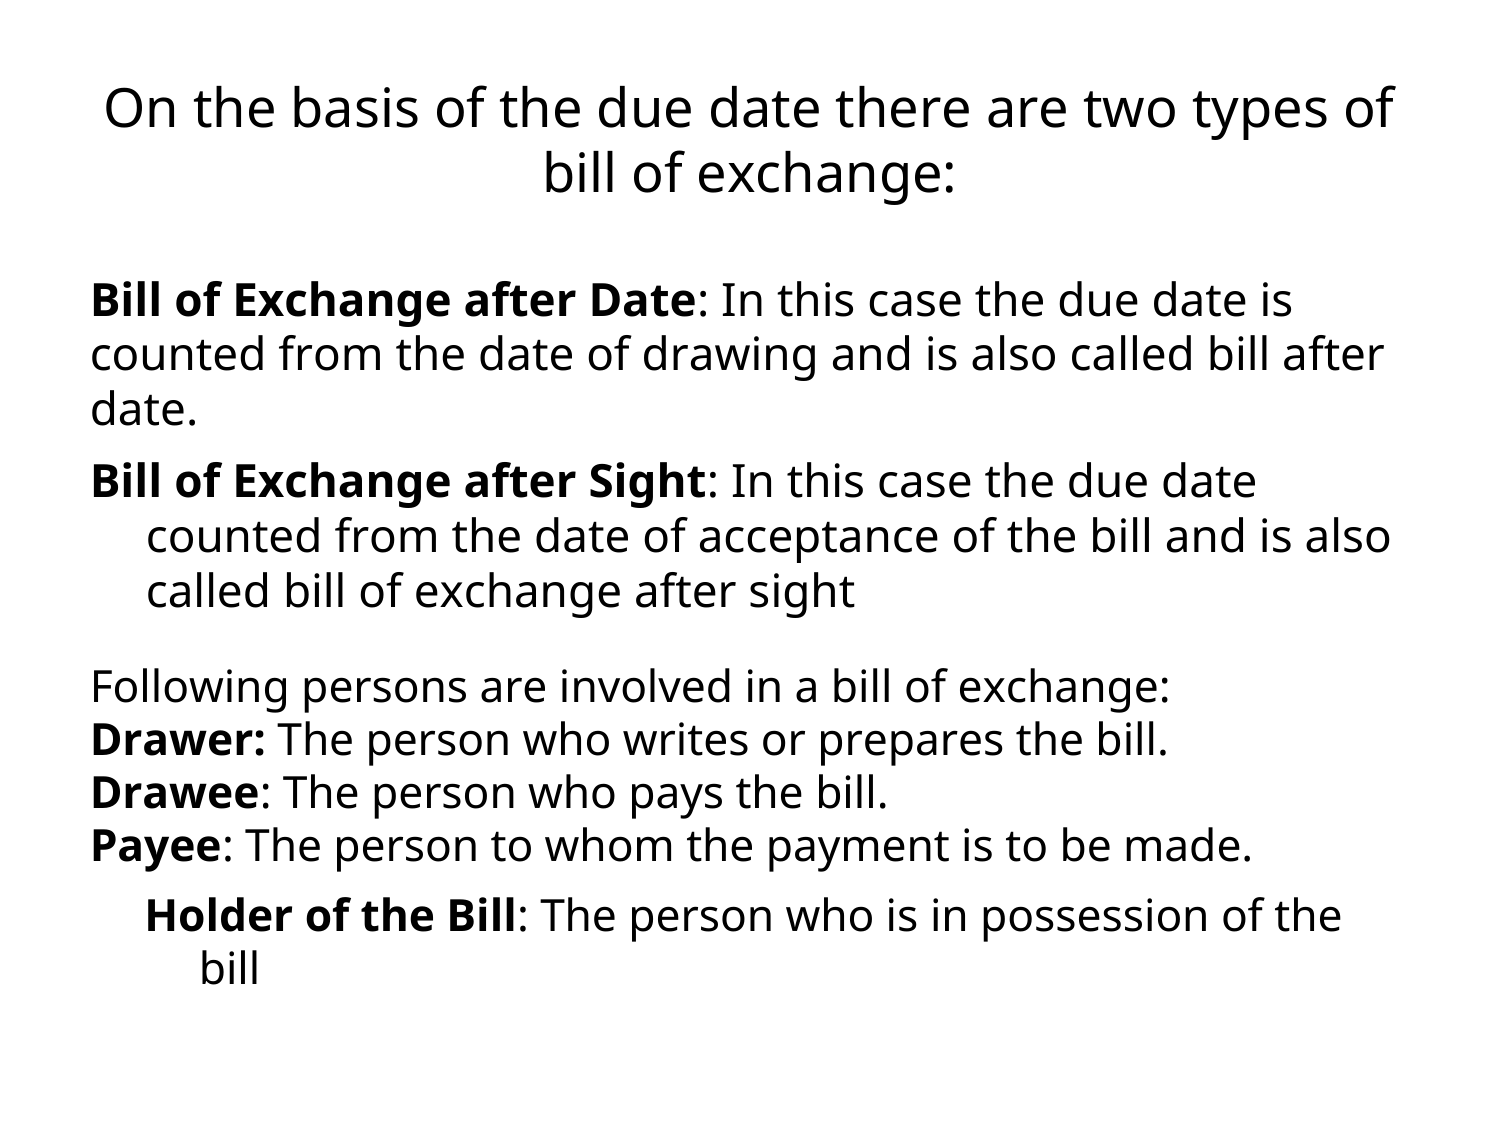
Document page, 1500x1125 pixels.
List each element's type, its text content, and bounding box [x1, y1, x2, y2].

title On the basis of the due date there are two types of bill of exchange: [75, 45, 1425, 233]
list Following persons are involved in a bill of exchange: Drawer: The person who writes or prepares the bill. Drawee: The person who pays the bill. Payee: The person to whom the payment is to be made. Holder of the Bill: The person who is in possession of the bill [75, 650, 1425, 1005]
list Bill of Exchange after Date: In this case the due date is counted from the date of drawing and is also called bill after date. Bill of Exchange after Sight: In this case the due date counted from the date of acceptance of the bill and is also called bill of exchange after sight [75, 262, 1425, 638]
